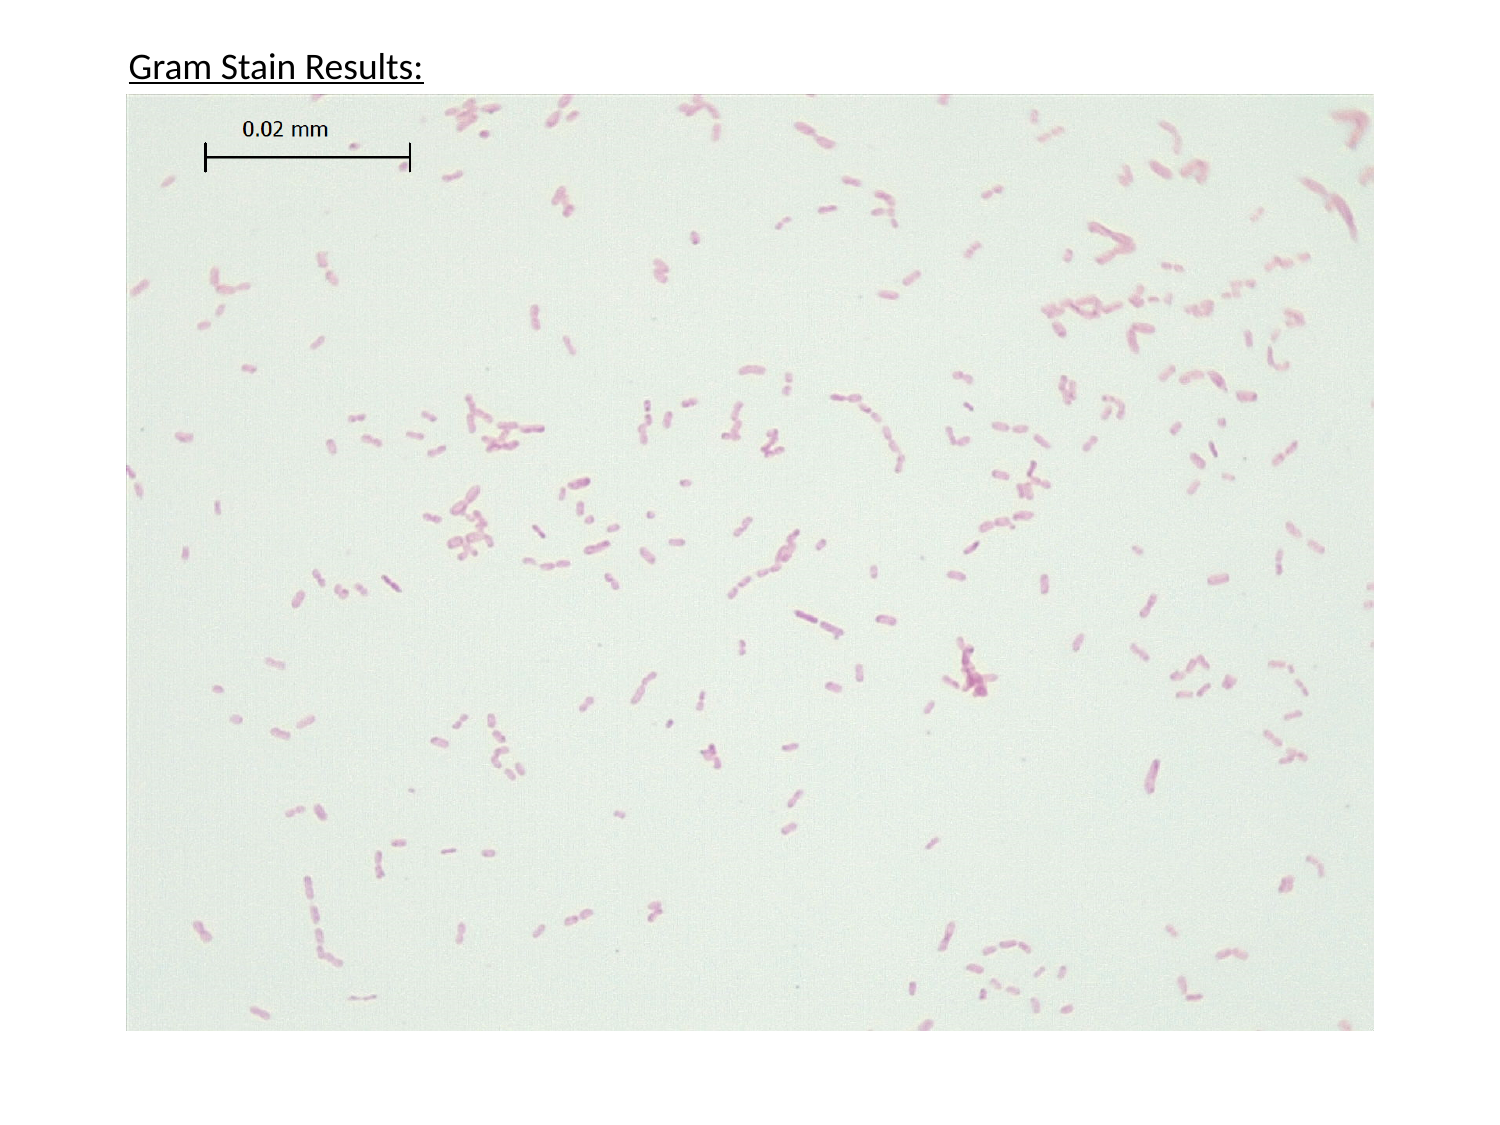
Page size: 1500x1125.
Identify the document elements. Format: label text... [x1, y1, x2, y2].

picture [126, 94, 1374, 1031]
text_box Gram Stain Results: [113, 34, 442, 95]
